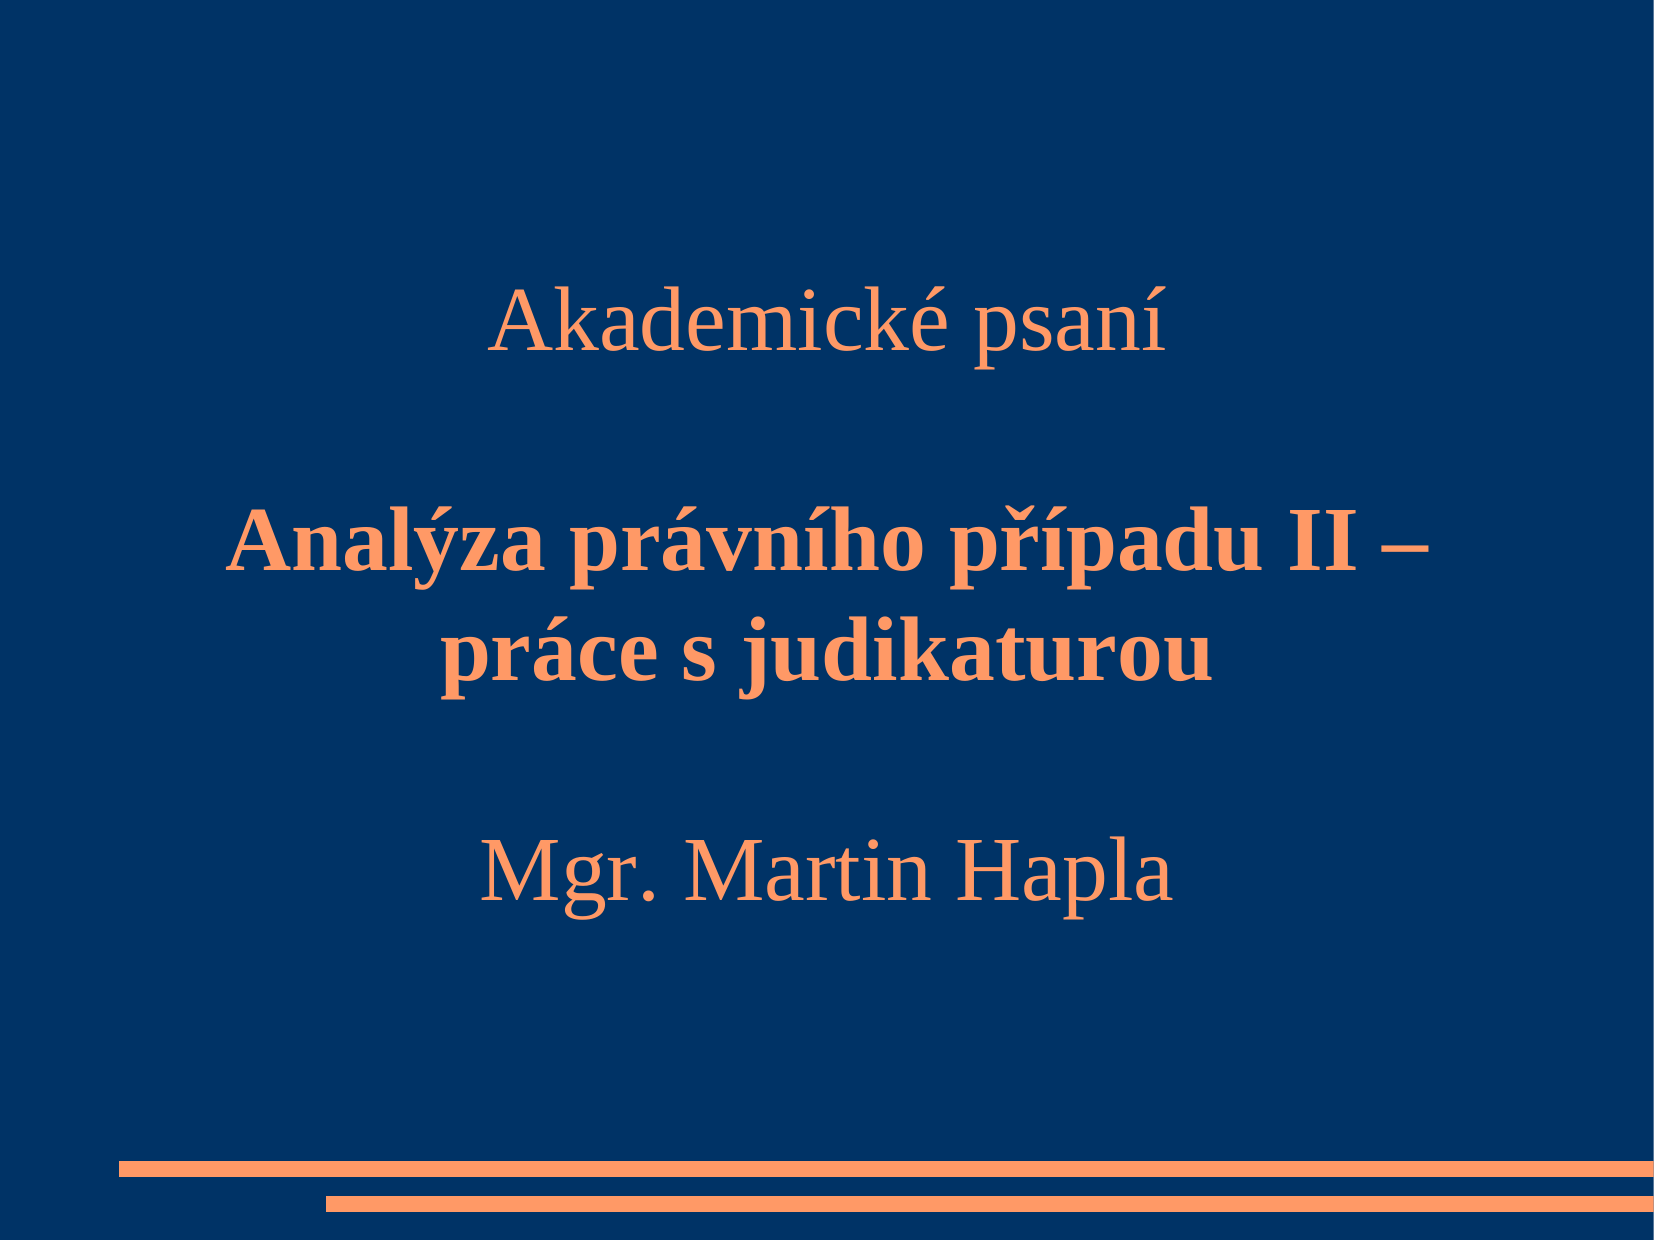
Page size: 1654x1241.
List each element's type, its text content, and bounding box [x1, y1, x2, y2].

subtitle Akademické psaní Analýza právního případu II – práce s judikaturou Mgr. Martin Hapla [121, 46, 1534, 1132]
